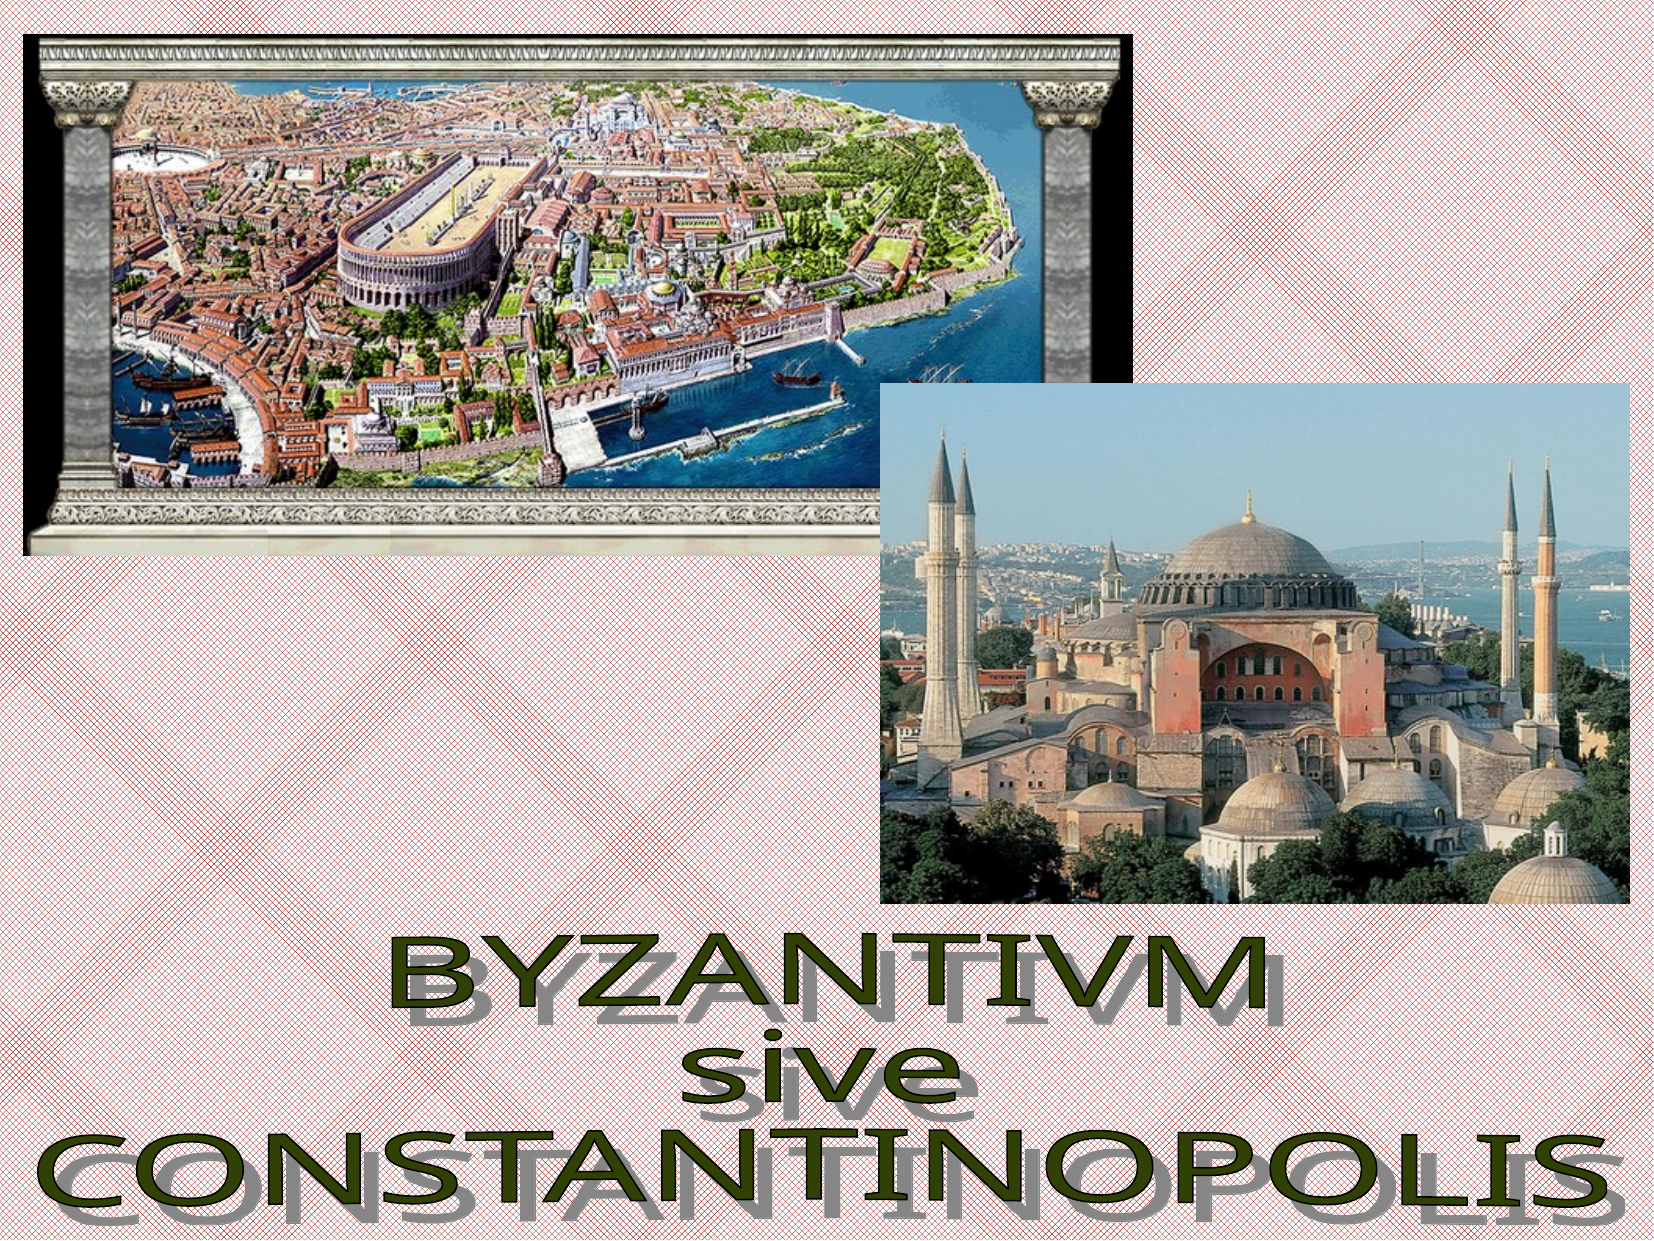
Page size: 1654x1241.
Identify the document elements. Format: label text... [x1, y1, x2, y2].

text_box BYZANTIVM sive CONSTANTINOPOLIS [1148, 936, 1265, 1008]
text_box BYZANTIVM sive CONSTANTINOPOLIS [384, 1131, 457, 1204]
text_box BYZANTIVM sive CONSTANTINOPOLIS [481, 935, 574, 1007]
text_box BYZANTIVM sive CONSTANTINOPOLIS [770, 1128, 858, 1199]
text_box BYZANTIVM sive CONSTANTINOPOLIS [392, 937, 474, 1008]
text_box BYZANTIVM sive CONSTANTINOPOLIS [268, 1133, 361, 1205]
text_box BYZANTIVM sive CONSTANTINOPOLIS [1036, 935, 1134, 1006]
text_box BYZANTIVM sive CONSTANTINOPOLIS [987, 934, 1030, 1006]
text_box BYZANTIVM sive CONSTANTINOPOLIS [793, 1048, 876, 1102]
text_box BYZANTIVM sive CONSTANTINOPOLIS [466, 1131, 553, 1202]
text_box BYZANTIVM sive CONSTANTINOPOLIS [661, 1129, 754, 1201]
text_box BYZANTIVM sive CONSTANTINOPOLIS [1178, 1132, 1253, 1203]
text_box BYZANTIVM sive CONSTANTINOPOLIS [682, 1048, 745, 1104]
text_box BYZANTIVM sive CONSTANTINOPOLIS [865, 1129, 907, 1200]
text_box BYZANTIVM sive CONSTANTINOPOLIS [893, 934, 980, 1005]
text_box BYZANTIVM sive CONSTANTINOPOLIS [579, 934, 660, 1006]
text_box BYZANTIVM sive CONSTANTINOPOLIS [1046, 1130, 1153, 1203]
text_box BYZANTIVM sive CONSTANTINOPOLIS [1477, 1135, 1520, 1206]
text_box BYZANTIVM sive CONSTANTINOPOLIS [765, 1048, 781, 1102]
text_box BYZANTIVM sive CONSTANTINOPOLIS [136, 1134, 244, 1207]
picture [23, 34, 1630, 904]
text_box BYZANTIVM sive CONSTANTINOPOLIS [784, 933, 876, 1004]
text_box BYZANTIVM sive CONSTANTINOPOLIS [665, 934, 769, 1005]
text_box BYZANTIVM sive CONSTANTINOPOLIS [1402, 1134, 1468, 1206]
text_box BYZANTIVM sive CONSTANTINOPOLIS [1270, 1132, 1377, 1205]
text_box BYZANTIVM sive CONSTANTINOPOLIS [929, 1130, 1021, 1201]
text_box BYZANTIVM sive CONSTANTINOPOLIS [1534, 1135, 1607, 1208]
text_box BYZANTIVM sive CONSTANTINOPOLIS [37, 1135, 126, 1208]
text_box BYZANTIVM sive CONSTANTINOPOLIS [543, 1130, 647, 1202]
text_box BYZANTIVM sive CONSTANTINOPOLIS [884, 1048, 959, 1104]
